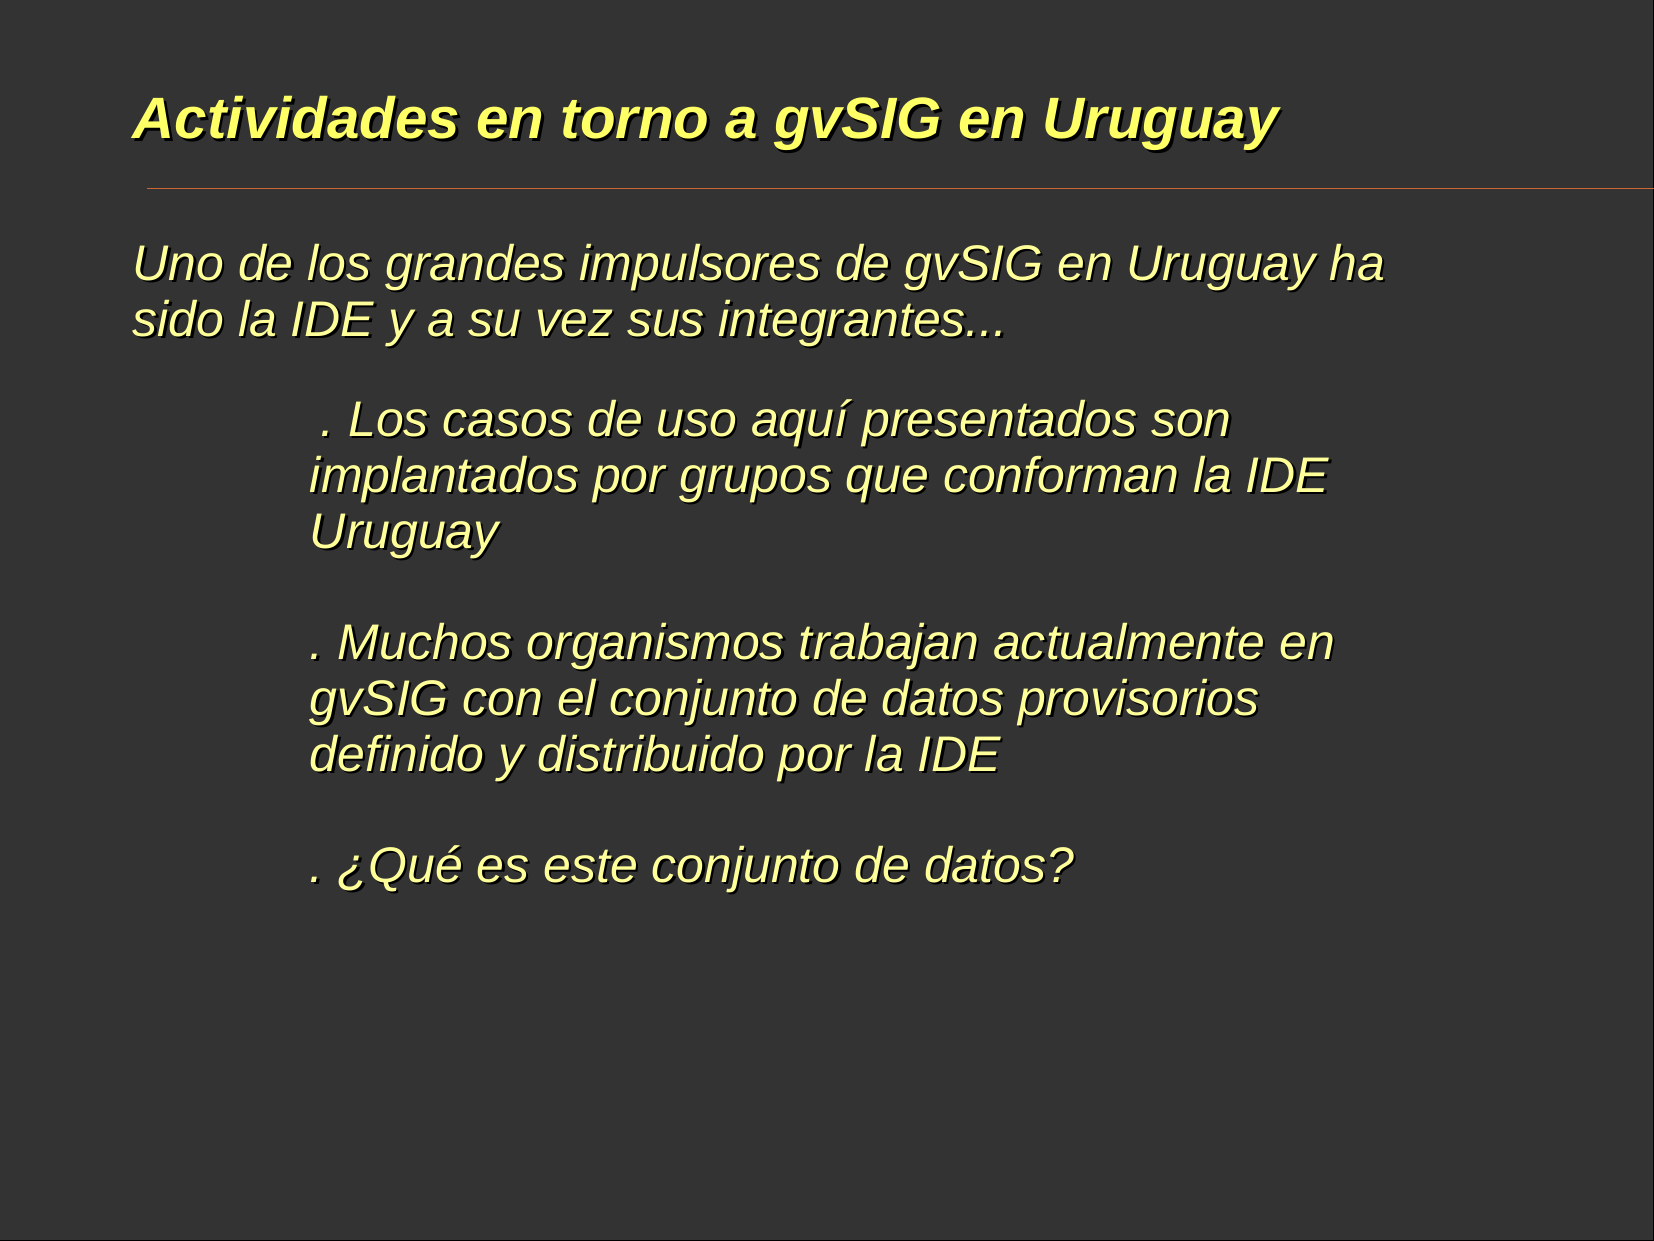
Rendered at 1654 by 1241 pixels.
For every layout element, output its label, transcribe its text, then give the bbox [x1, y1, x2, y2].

text_box Actividades en torno a gvSIG en Uruguay [118, 78, 1536, 169]
text_box Uno de los grandes impulsores de gvSIG en Uruguay ha sido la IDE y a su vez sus integrantes... [118, 228, 1477, 355]
text_box [0, 0, 1654, 1241]
text_box . Los casos de uso aquí presentados son implantados por grupos que conforman la IDE Uruguay . Muchos organismos trabajan actualmente en gvSIG con el conjunto de datos provisorios definido y distribuido por la IDE . ¿Qué es este conjunto de datos? [295, 383, 1418, 901]
